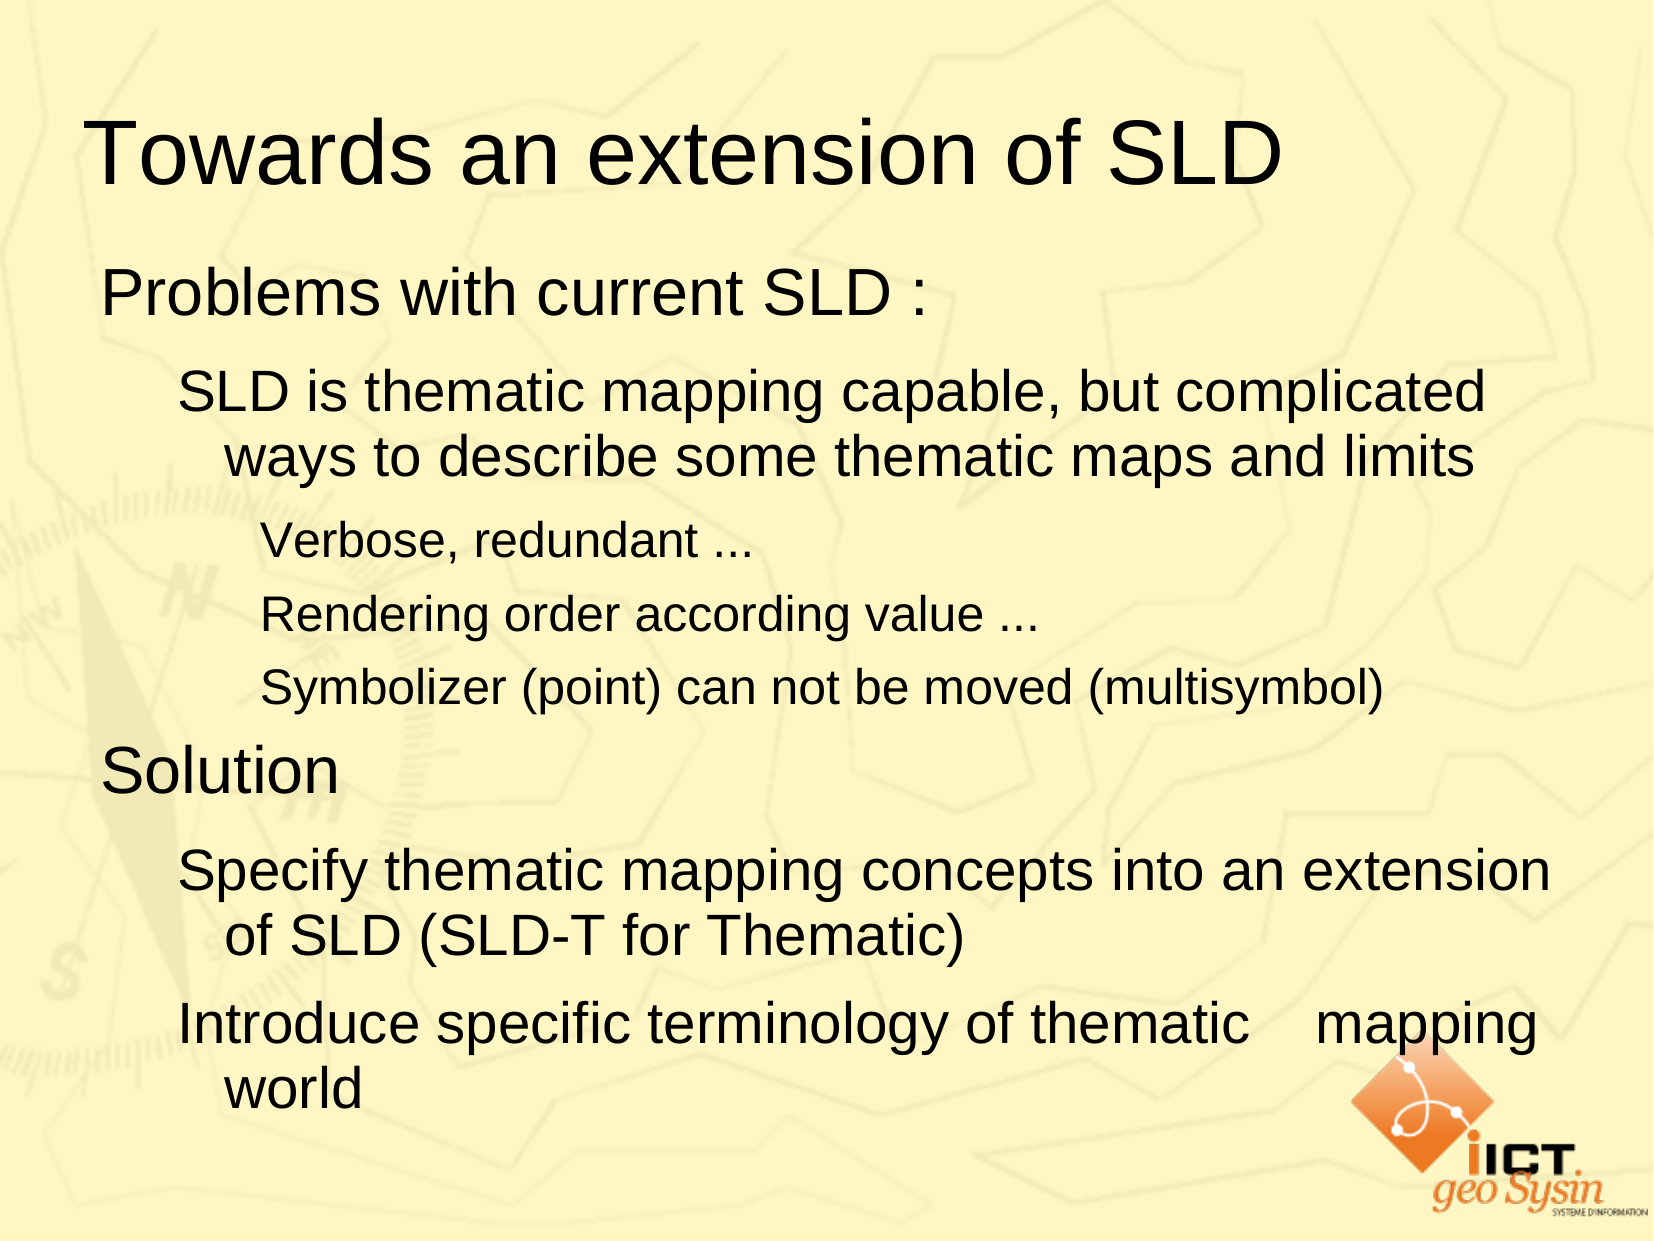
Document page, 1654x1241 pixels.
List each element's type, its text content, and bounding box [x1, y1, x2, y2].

picture [0, 0, 1654, 1241]
list Problems with current SLD : SLD is thematic mapping capable, but complicated ways to describe some thematic maps and limits Verbose, redundant ... Rendering order according value ... Symbolizer (point) can not be moved (multisymbol) Solution Specify thematic mapping concepts into an extension of SLD (SLD-T for Thematic) Introduce specific terminology of thematic mapping world [82, 254, 1571, 1122]
title Towards an extension of SLD [82, 56, 1571, 250]
